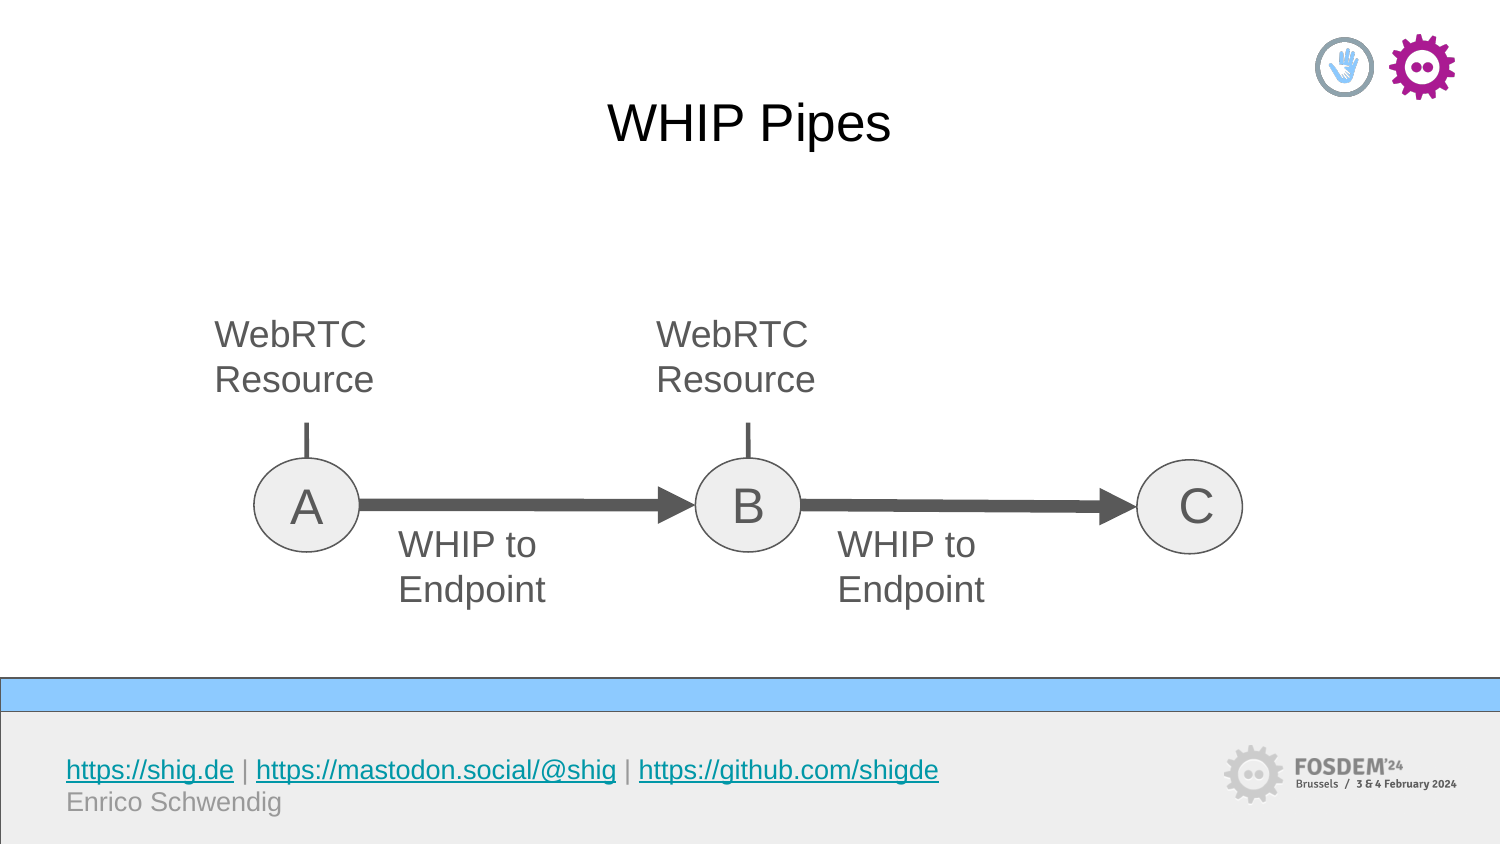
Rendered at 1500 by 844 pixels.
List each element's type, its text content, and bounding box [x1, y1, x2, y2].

picture [1217, 737, 1467, 814]
text_box [253, 467, 275, 543]
text_box WHIP to Endpoint [383, 504, 598, 625]
title WHIP Pipes [51, 72, 1449, 167]
text_box WebRTC Resource [640, 294, 856, 423]
text_box A [275, 459, 360, 554]
text_box [695, 467, 716, 543]
text_box C [1163, 458, 1248, 552]
text_box WebRTC Resource [199, 294, 414, 423]
text_box WHIP to Endpoint [822, 504, 1037, 625]
text_box [1136, 466, 1163, 548]
text_box B [716, 458, 801, 552]
picture [1389, 34, 1455, 100]
picture [1312, 34, 1377, 72]
